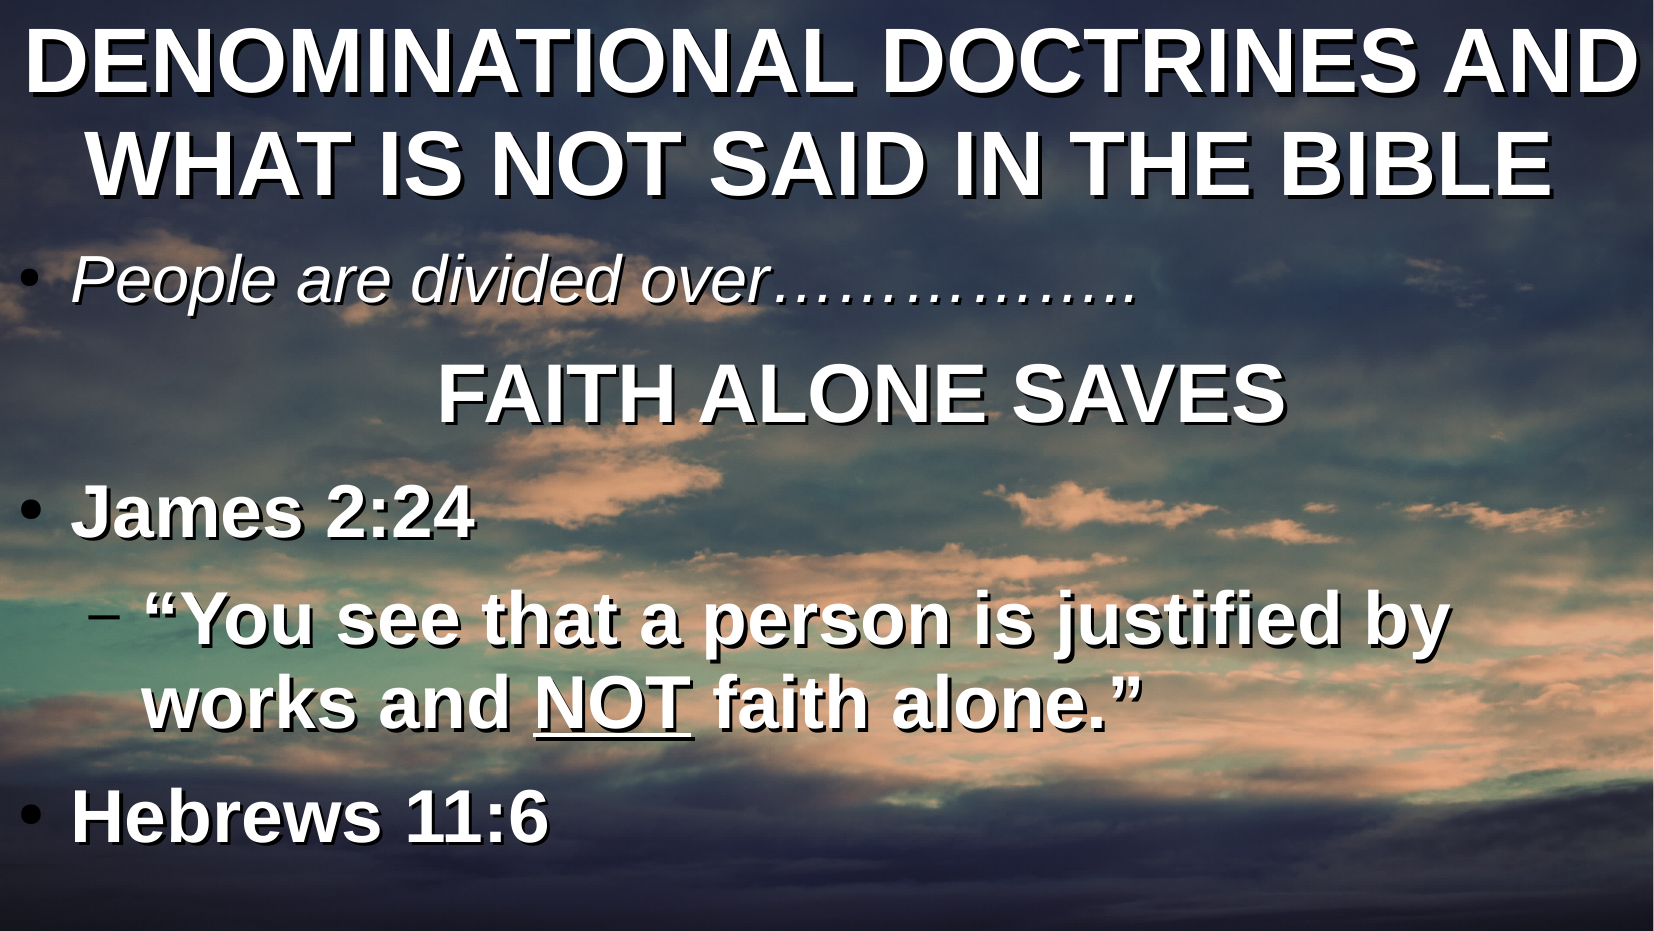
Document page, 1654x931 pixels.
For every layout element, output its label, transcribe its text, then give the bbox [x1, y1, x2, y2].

list People are divided over…………….. FAITH ALONE SAVES James 2:24 “You see that a person is justified by works and NOT faith alone.” Hebrews 11:6 [0, 242, 1654, 931]
title DENOMINATIONAL DOCTRINES AND WHAT IS NOT SAID IN THE BIBLE [15, 9, 1651, 216]
picture [0, 0, 1654, 242]
